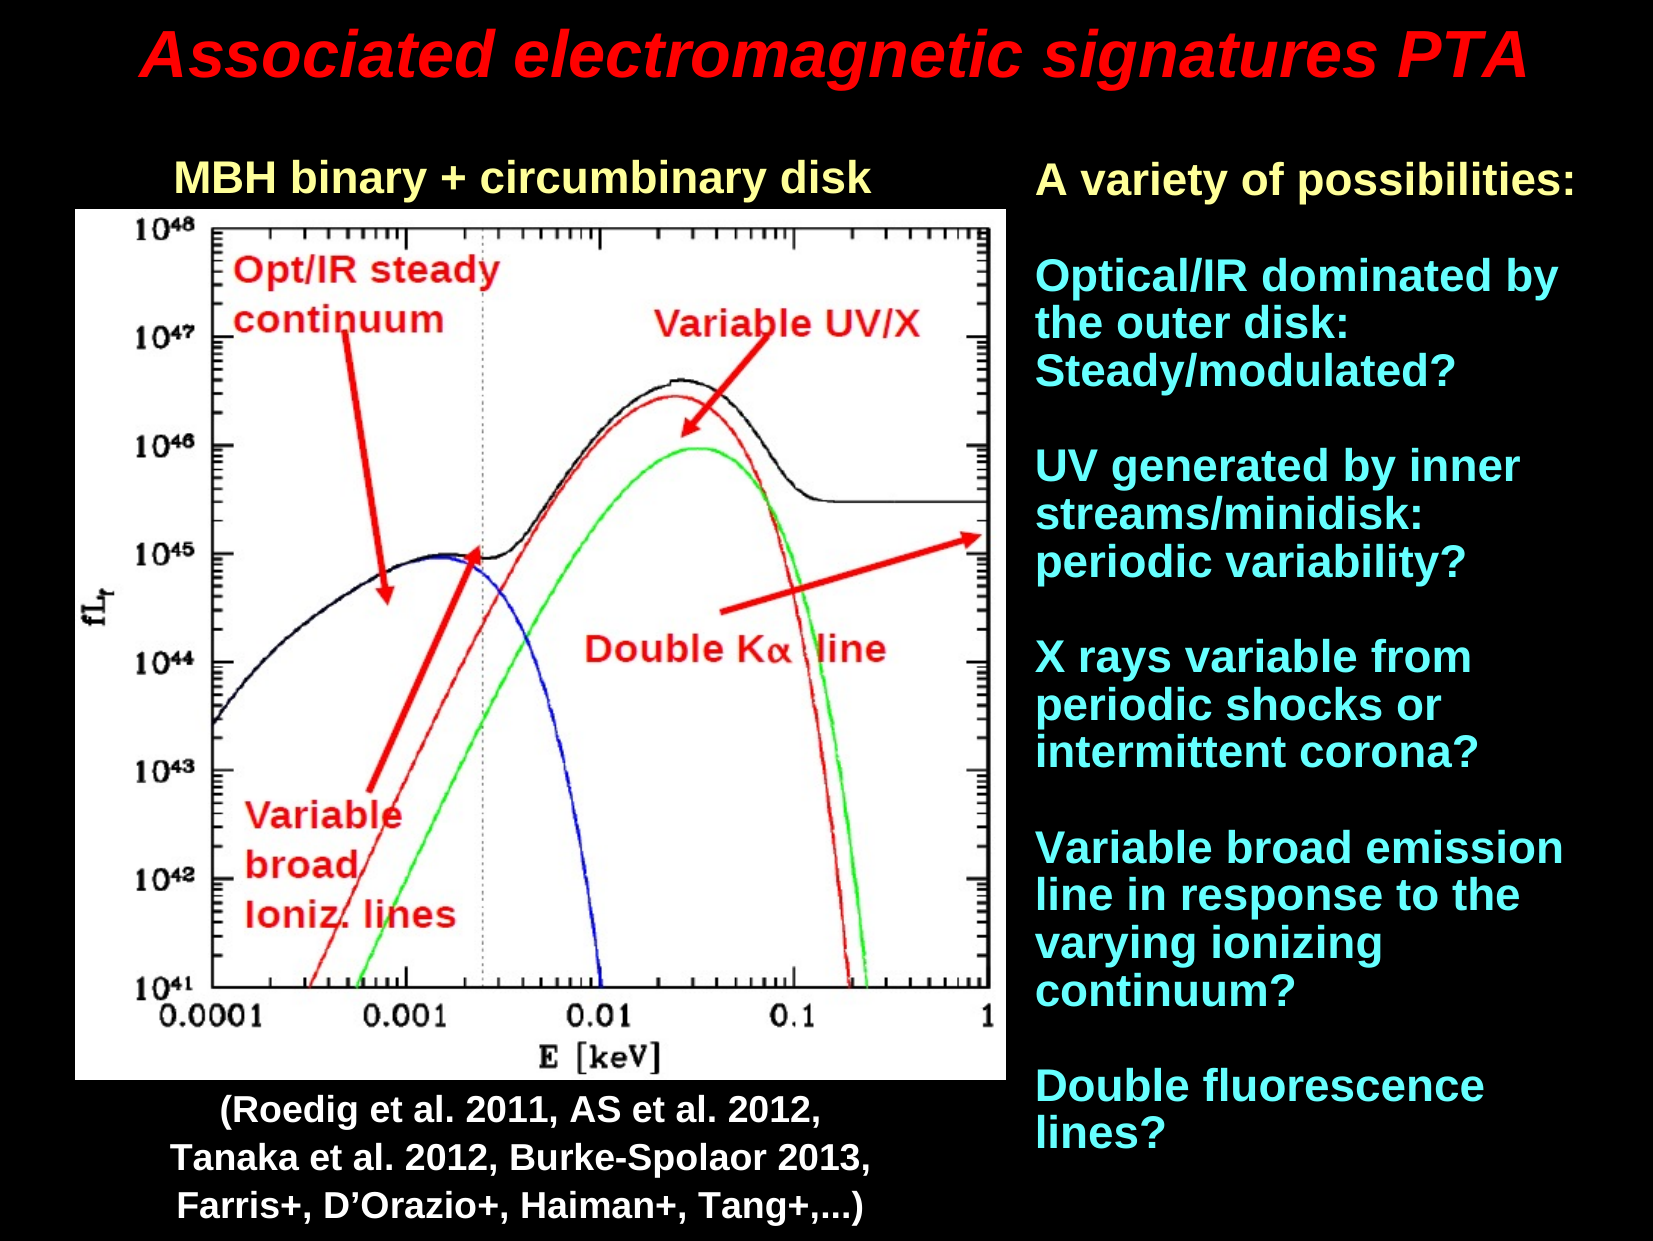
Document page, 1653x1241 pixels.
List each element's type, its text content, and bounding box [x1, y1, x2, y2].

text_box (Roedig et al. 2011, AS et al. 2012, Tanaka et al. 2012, Burke-Spolaor 2013, Farris+, D’Orazio+, Haiman+, Tang+,...) [142, 1027, 900, 1234]
text_box MBH binary + circumbinary disk [158, 147, 894, 258]
text_box A variety of possibilities: Optical/IR dominated by the outer disk: Steady/modulated? UV generated by inner streams/minidisk: periodic variability? X rays variable from periodic shocks or intermittent corona? Variable broad emission line in response to the varying ionizing continuum? Double fluorescence lines? [1020, 150, 1606, 1241]
picture [75, 209, 1006, 1081]
text_box Associated electromagnetic signatures PTA [104, 24, 1570, 92]
